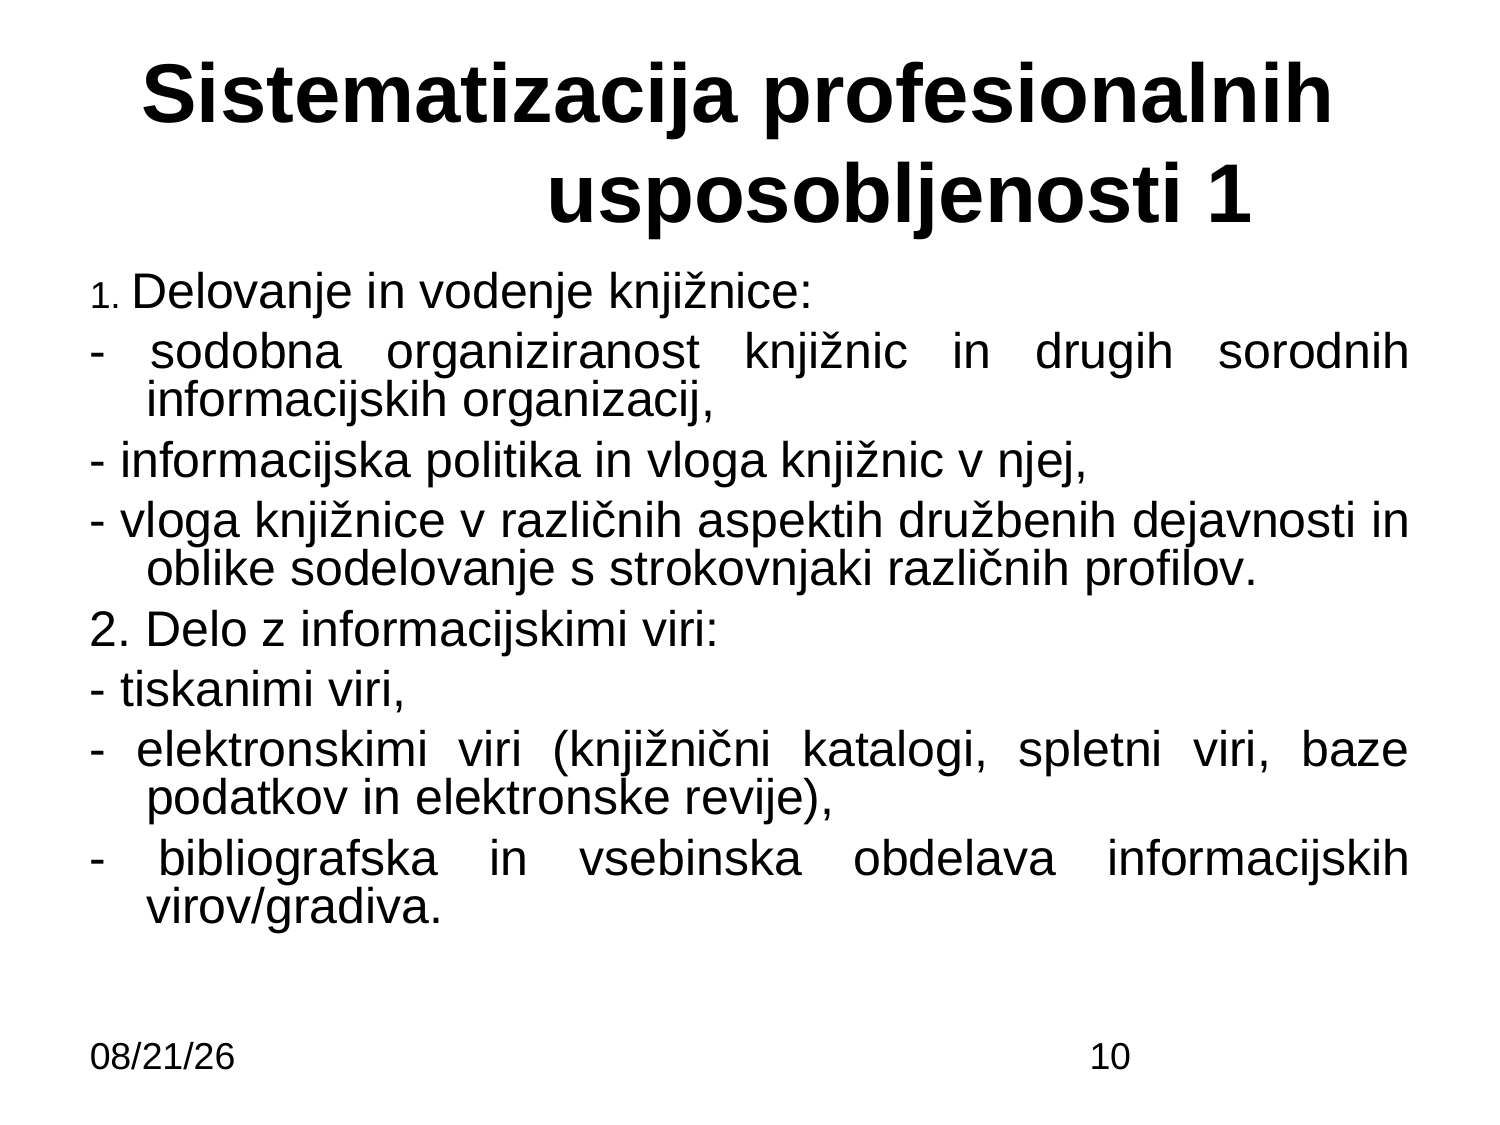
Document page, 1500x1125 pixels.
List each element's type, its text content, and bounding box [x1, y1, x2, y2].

list 1. Delovanje in vodenje knjižnice: - sodobna organiziranost knjižnic in drugih sorodnih informacijskih organizacij, - informacijska politika in vloga knjižnic v njej, - vloga knjižnice v različnih aspektih družbenih dejavnosti in oblike sodelovanje s strokovnjaki različnih profilov. 2. Delo z informacijskimi viri: - tiskanimi viri, - elektronskimi viri (knjižnični katalogi, spletni viri, baze podatkov in elektronske revije), - bibliografska in vsebinska obdelava informacijskih virov/gradiva. [75, 262, 1426, 1122]
title Sistematizacija profesionalnih usposobljenosti 1 [75, 31, 1426, 247]
